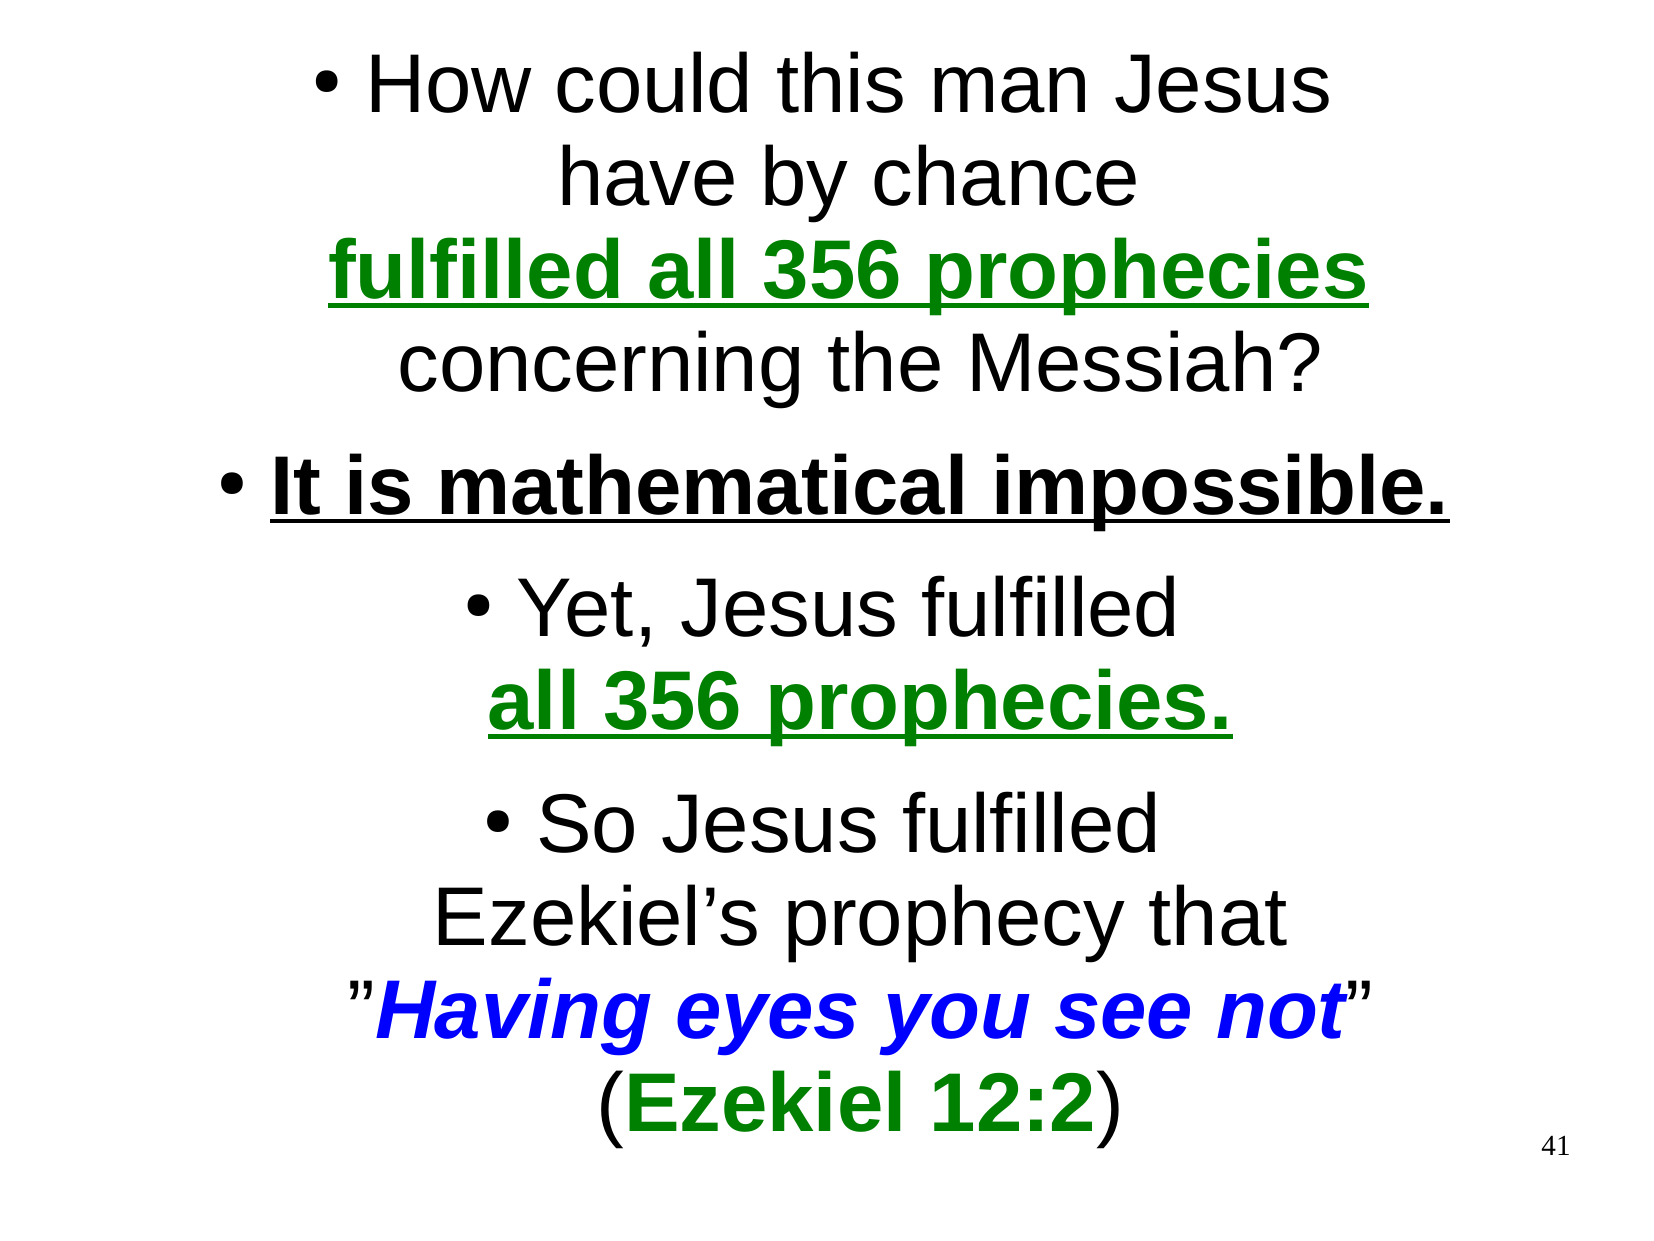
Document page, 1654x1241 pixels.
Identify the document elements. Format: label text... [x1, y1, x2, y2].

list How could this man Jesus have by chance fulfilled all 356 prophecies concerning the Messiah? It is mathematical impossible. Yet, Jesus fulfilled all 356 prophecies. So Jesus fulfilled Ezekiel’s prophecy that ”Having eyes you see not” (Ezekiel 12:2) [37, 37, 1613, 1201]
